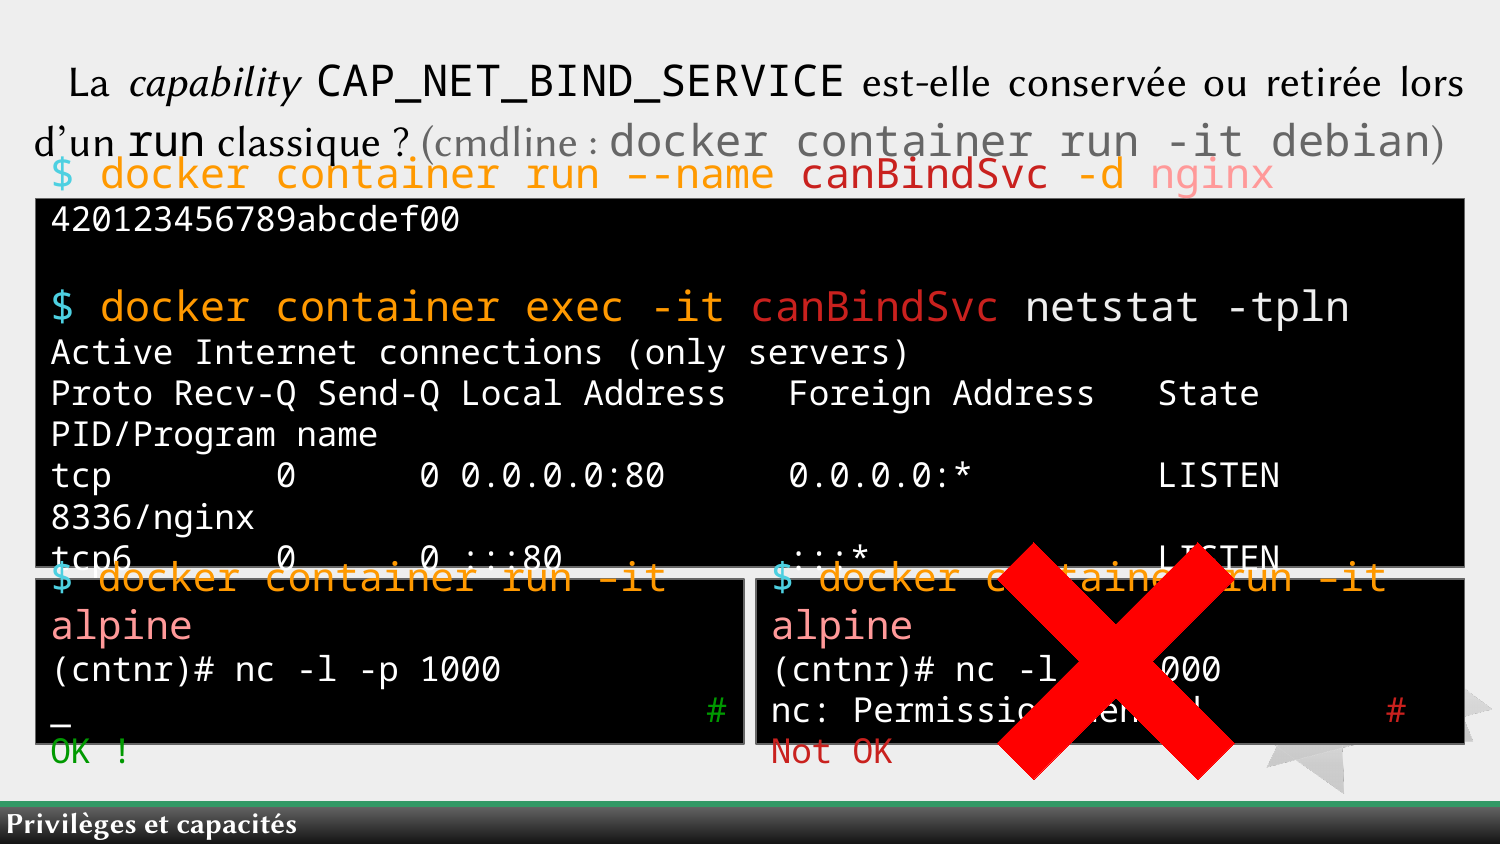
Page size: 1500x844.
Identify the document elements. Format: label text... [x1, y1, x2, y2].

text_box $ docker container run –it alpine (cntnr)# nc -l -p 1000 nc: Permission denied # Not OK [1071, 578, 1153, 623]
text_box $ docker container run –it alpine (cntnr)# nc -l -p 1000 nc: Permission denied # Not OK [1154, 578, 1465, 745]
list La capability CAP_NET_BIND_SERVICE est-elle conservée ou retirée lors d’un run classique ? (cmdline : docker container run -it debian) [33, 29, 1467, 189]
text_box $ docker container run –it alpine (cntnr)# nc -l -p 1000 nc: Permission denied # Not OK [755, 578, 1078, 745]
text_box $ docker container run –-name canBindSvc -d nginx 420123456789abcdef00 $ docker container exec -it canBindSvc netstat -tpln Active Internet connections (only servers) Proto Recv-Q Send-Q Local Address Foreign Address State PID/Program name tcp 0 0 0.0.0.0:80 0.0.0.0:* LISTEN 8336/nginx tcp6 0 0 :::80 :::* LISTEN 8336/nginx [35, 198, 1465, 567]
text_box $ docker container run –it alpine (cntnr)# nc -l -p 1000 _ # OK ! [35, 578, 745, 745]
text_box $ docker container run –it alpine (cntnr)# nc -l -p 1000 nc: Permission denied # Not OK [1070, 699, 1162, 745]
text_box [997, 542, 1235, 780]
picture [1187, 587, 1492, 794]
title Privilèges et capacités [5, 801, 1075, 844]
